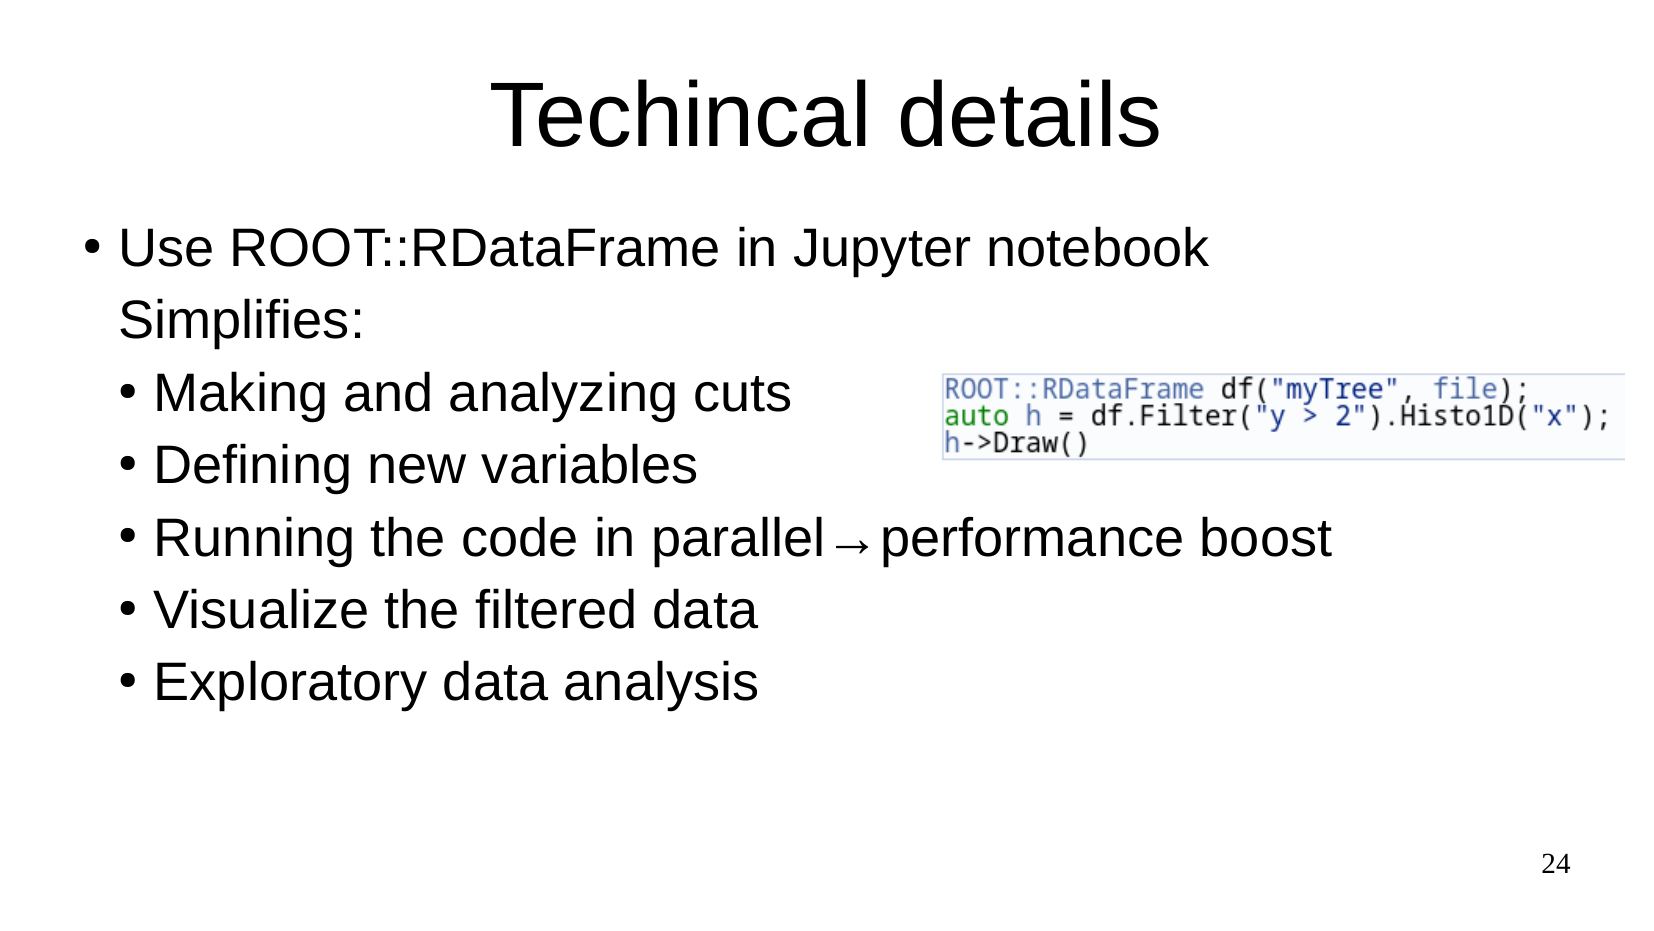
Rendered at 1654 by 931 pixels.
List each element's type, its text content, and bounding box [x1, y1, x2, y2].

picture [933, 361, 1625, 473]
title Techincal details [82, 37, 1571, 193]
subtitle Use ROOT::RDataFrame in Jupyter notebook Simplifies: Making and analyzing cuts Defining new variables Running the code in parallel→performance boost Visualize the filtered data Exploratory data analysis [82, 217, 1571, 758]
